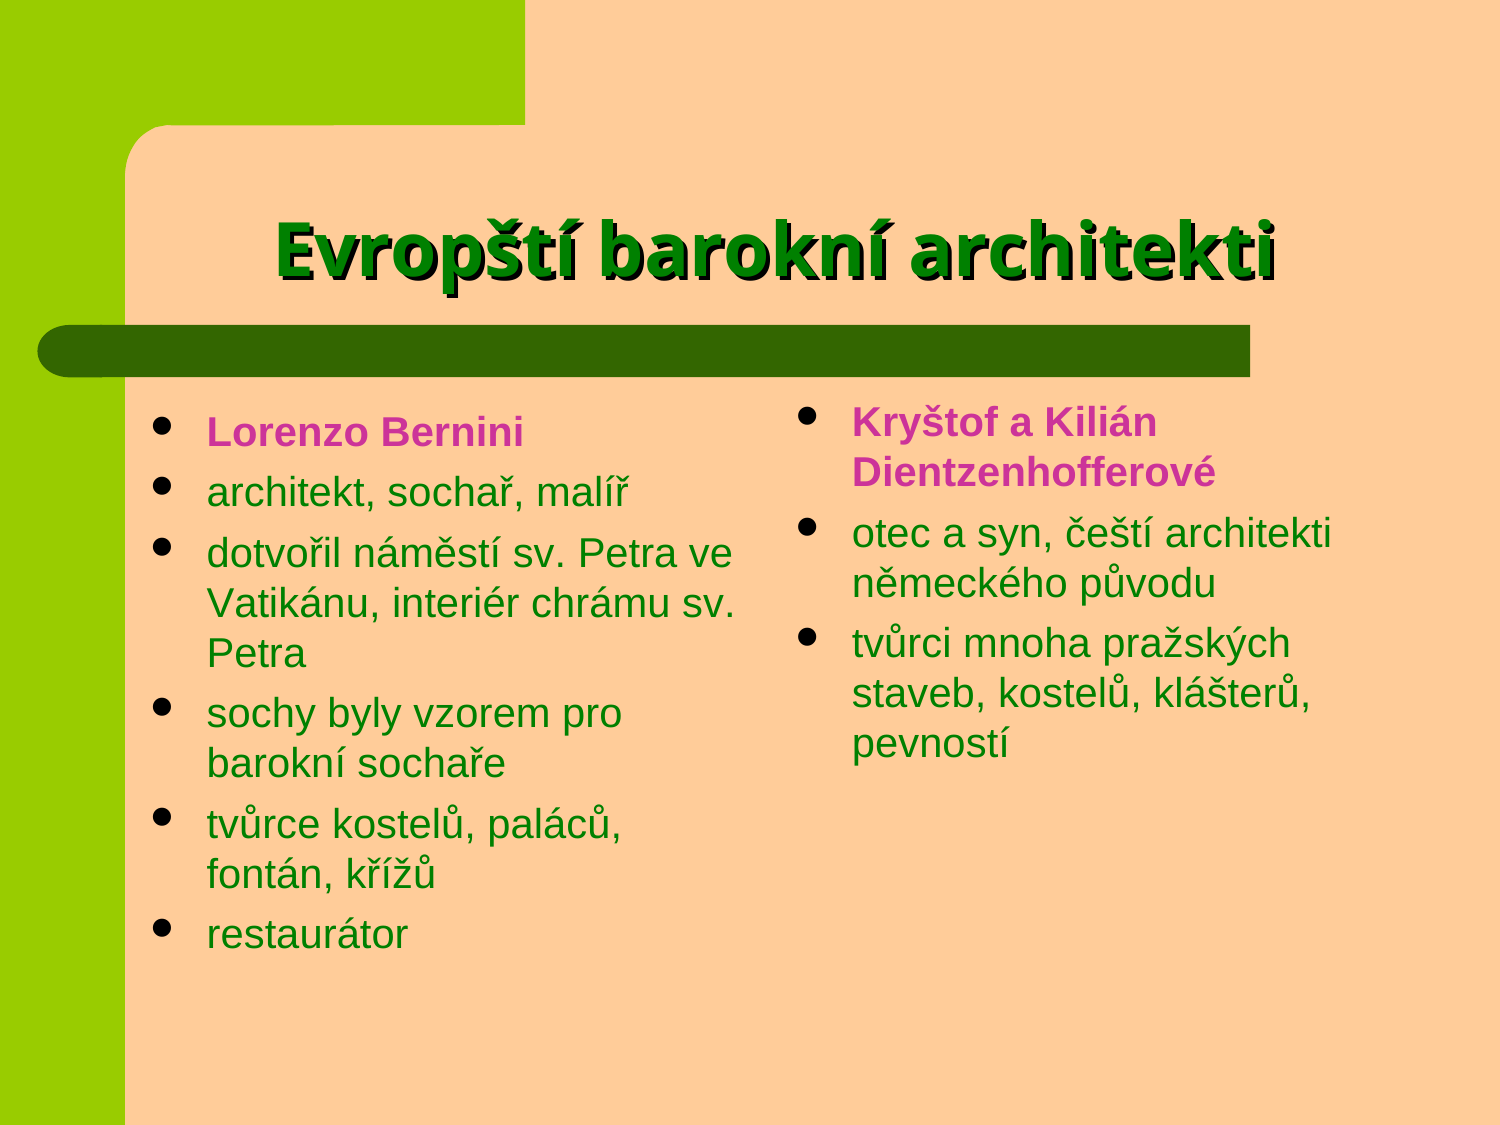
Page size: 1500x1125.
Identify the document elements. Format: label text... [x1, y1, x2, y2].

title Evropští barokní architekti [136, 136, 1414, 301]
list Kryštof a Kilián Dientzenhofferové otec a syn, čeští architekti německého původu tvůrci mnoha pražských staveb, kostelů, klášterů, pevností [780, 387, 1400, 999]
list Lorenzo Bernini architekt, sochař, malíř dotvořil náměstí sv. Petra ve Vatikánu, interiér chrámu sv. Petra sochy byly vzorem pro barokní sochaře tvůrce kostelů, paláců, fontán, křížů restaurátor [135, 397, 755, 1026]
